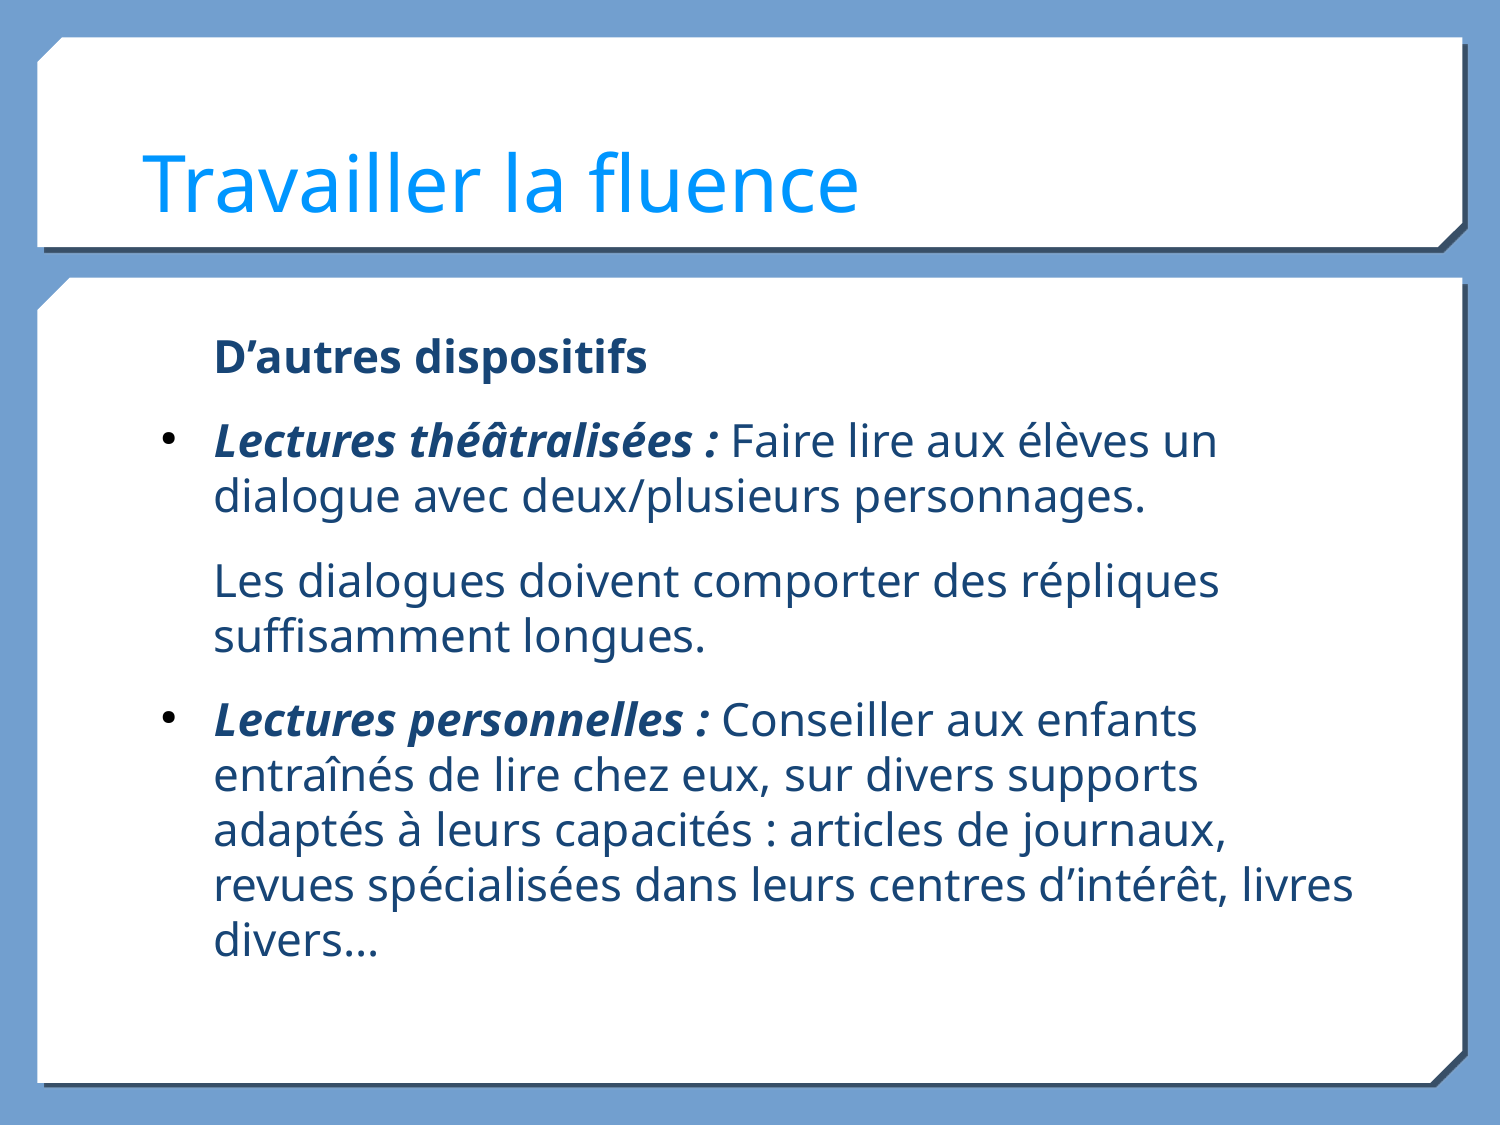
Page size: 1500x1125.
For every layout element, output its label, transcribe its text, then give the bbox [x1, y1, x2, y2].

list D’autres dispositifs Lectures théâtralisées : Faire lire aux élèves un dialogue avec deux/plusieurs personnages. Les dialogues doivent comporter des répliques suffisamment longues. Lectures personnelles : Conseiller aux enfants entraînés de lire chez eux, sur divers supports adaptés à leurs capacités : articles de journaux, revues spécialisées dans leurs centres d’intérêt, livres divers… [127, 319, 1372, 978]
title Travailler la fluence [127, 48, 1372, 236]
